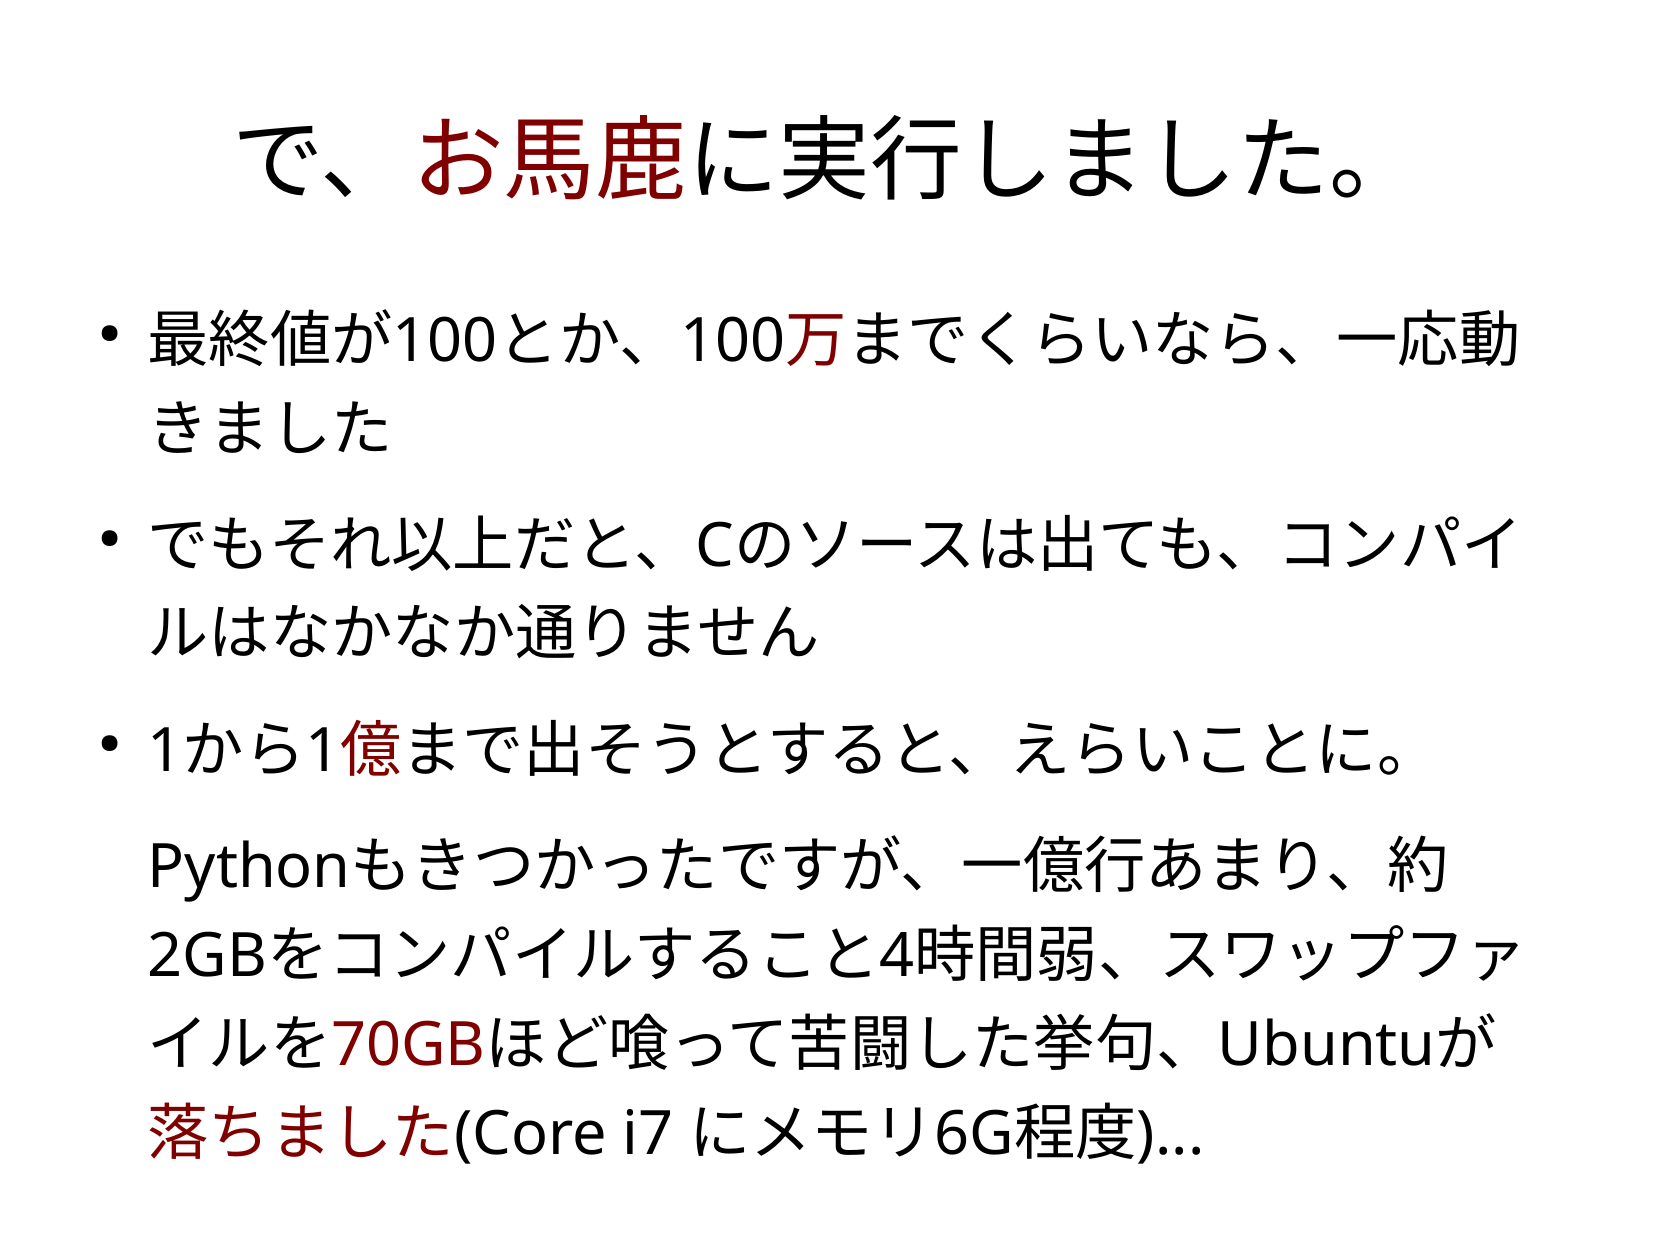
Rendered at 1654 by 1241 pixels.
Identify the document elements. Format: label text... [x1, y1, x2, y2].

list 最終値が100とか、100万までくらいなら、一応動きました でもそれ以上だと、Cのソースは出ても、コンパイルはなかなか通りません 1から1億まで出そうとすると、えらいことに。 Pythonもきつかったですが、一億行あまり、約2GBをコンパイルすること4時間弱、スワップファイルを70GBほど喰って苦闘した挙句、Ubuntuが落ちました(Core i7 にメモリ6G程度)... [82, 290, 1538, 1193]
title で、お馬鹿に実行しました。 [82, 49, 1571, 257]
